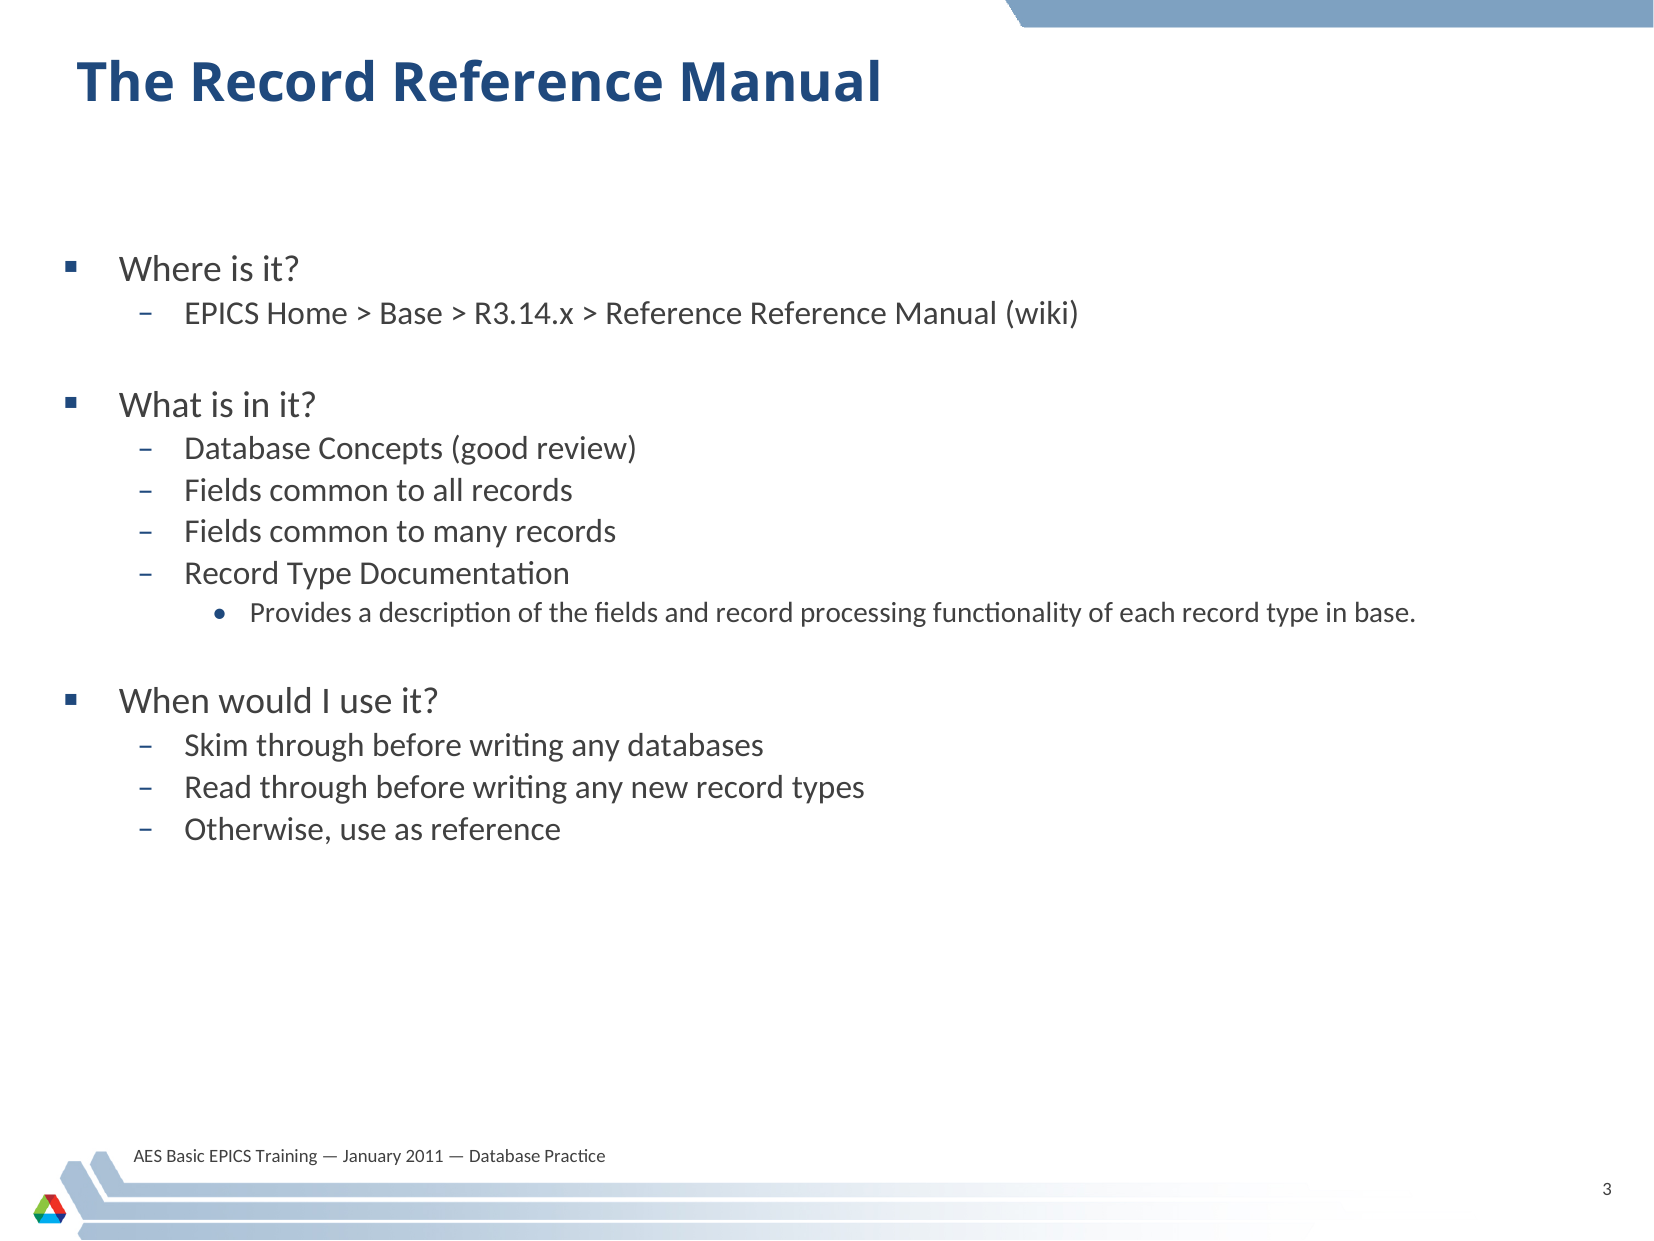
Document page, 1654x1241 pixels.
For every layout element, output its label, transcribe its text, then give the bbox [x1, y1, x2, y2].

picture [0, 0, 1654, 29]
picture [0, 1143, 1654, 1240]
list Where is it? EPICS Home > Base > R3.14.x > Reference Reference Manual (wiki) What is in it? Database Concepts (good review) Fields common to all records Fields common to many records Record Type Documentation Provides a description of the fields and record processing functionality of each record type in base. When would I use it? Skim through before writing any databases Read through before writing any new record types Otherwise, use as reference [62, 253, 1498, 959]
title The Record Reference Manual [61, 51, 1500, 123]
